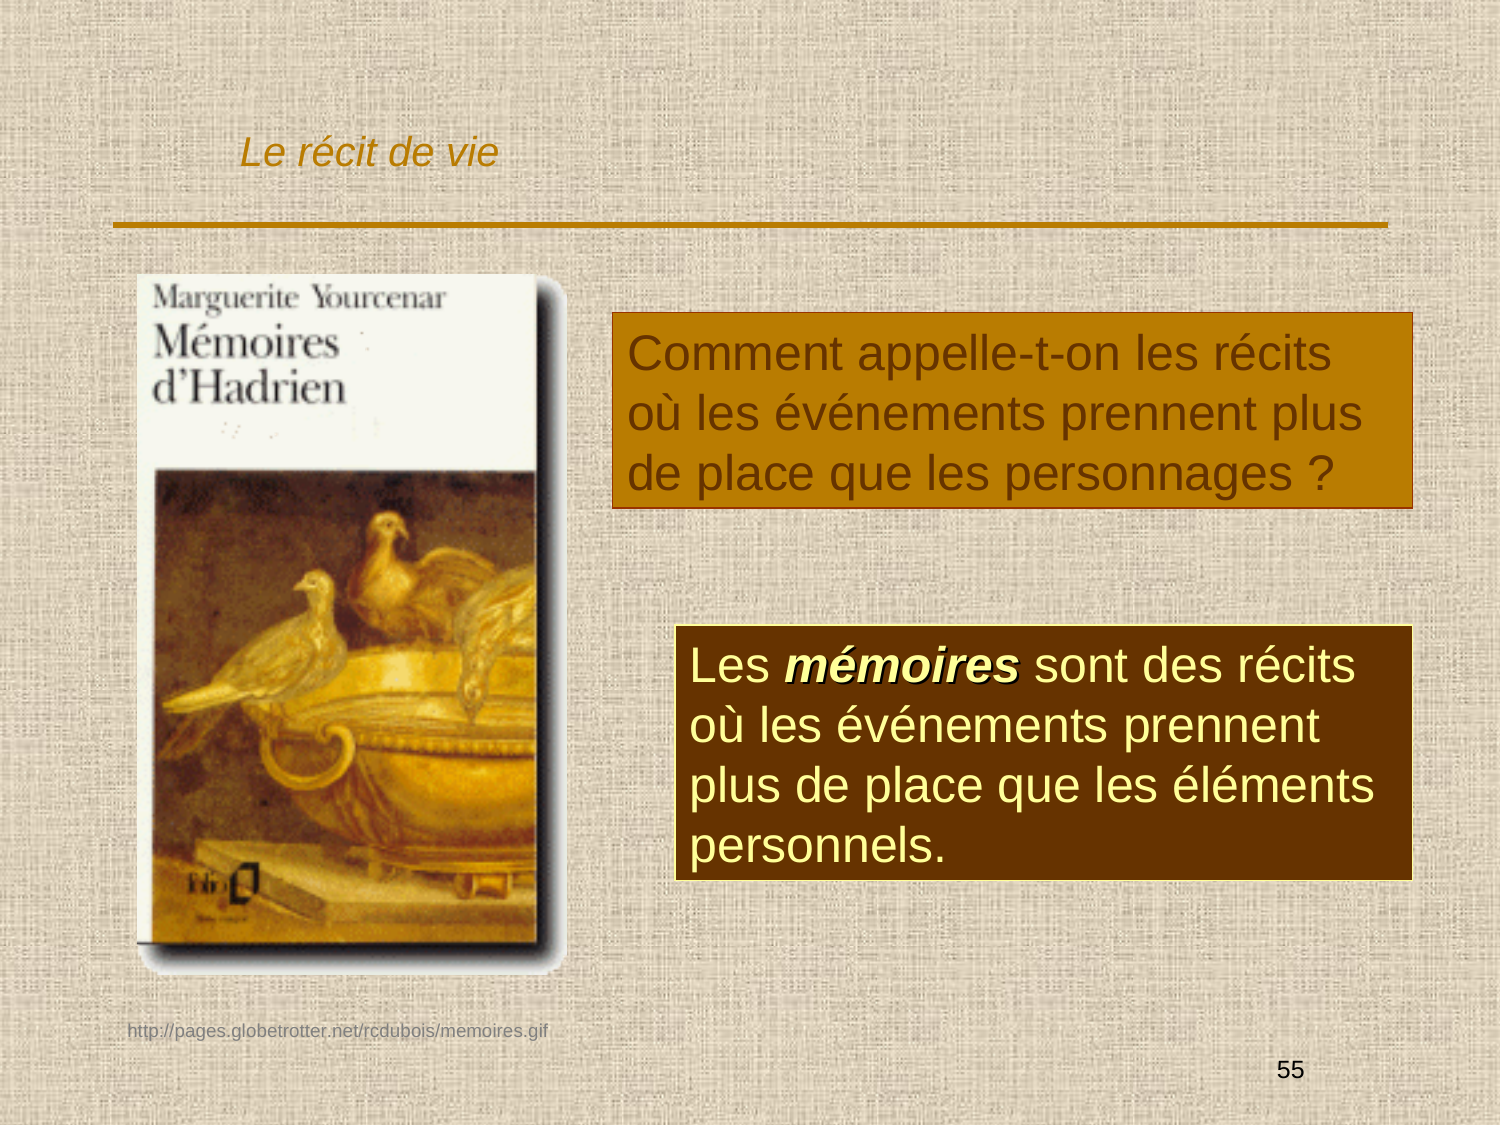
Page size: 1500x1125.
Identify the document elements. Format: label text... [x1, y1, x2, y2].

text_box Comment appelle-t-on les récits où les événements prennent plus de place que les personnages ? [612, 312, 1413, 508]
text_box Les mémoires sont des récits où les événements prennent plus de place que les éléments personnels. [675, 624, 1413, 881]
picture [0, 0, 1500, 1125]
text_box Le récit de vie [224, 116, 515, 183]
text_box http://pages.globetrotter.net/rcdubois/memoires.gif [112, 1011, 601, 1050]
